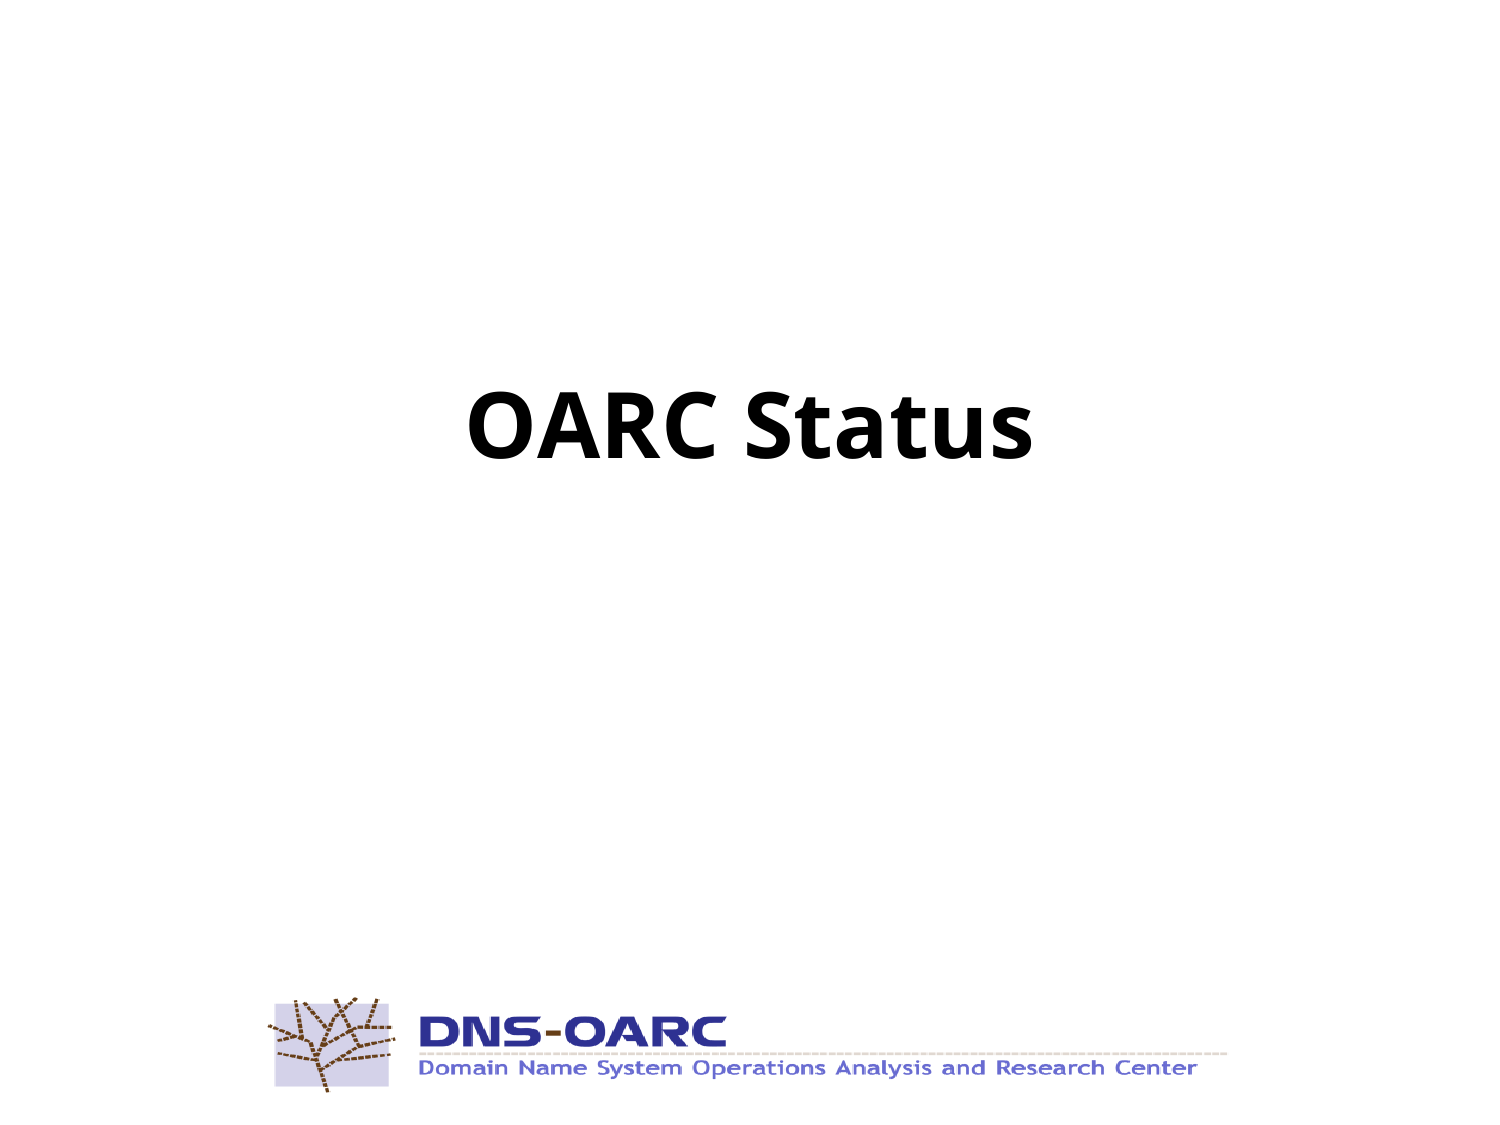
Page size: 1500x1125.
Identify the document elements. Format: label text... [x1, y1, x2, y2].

text_box OARC Status [75, 44, 1426, 916]
picture [214, 991, 1259, 1099]
